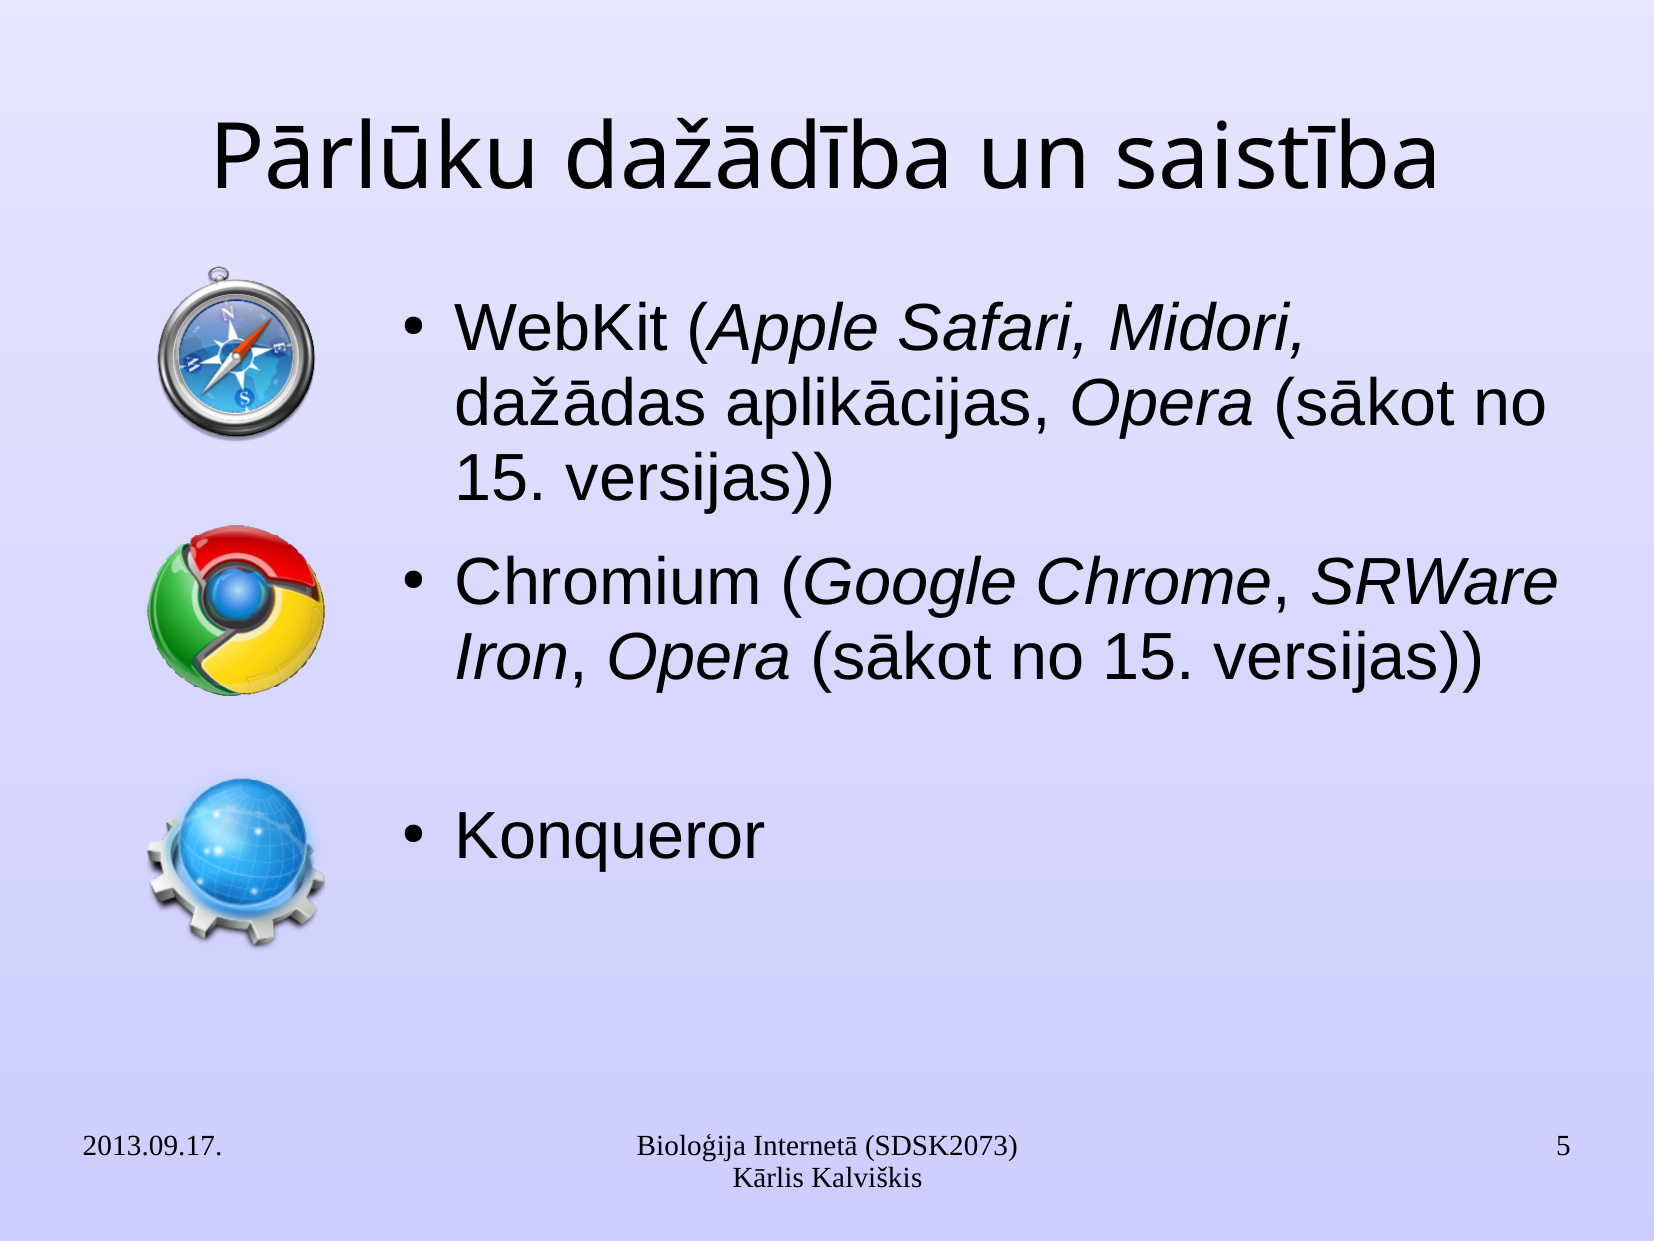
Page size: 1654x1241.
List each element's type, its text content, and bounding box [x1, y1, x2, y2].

picture [147, 265, 325, 443]
picture [147, 773, 325, 951]
list WebKit (Apple Safari, Midori, dažādas aplikācijas, Opera (sākot no 15. versijas)) Chromium (Google Chrome, SRWare Iron, Opera (sākot no 15. versijas)) Konqueror [383, 290, 1571, 1094]
title Pārlūku dažādība un saistība [82, 56, 1571, 250]
picture [147, 525, 325, 696]
